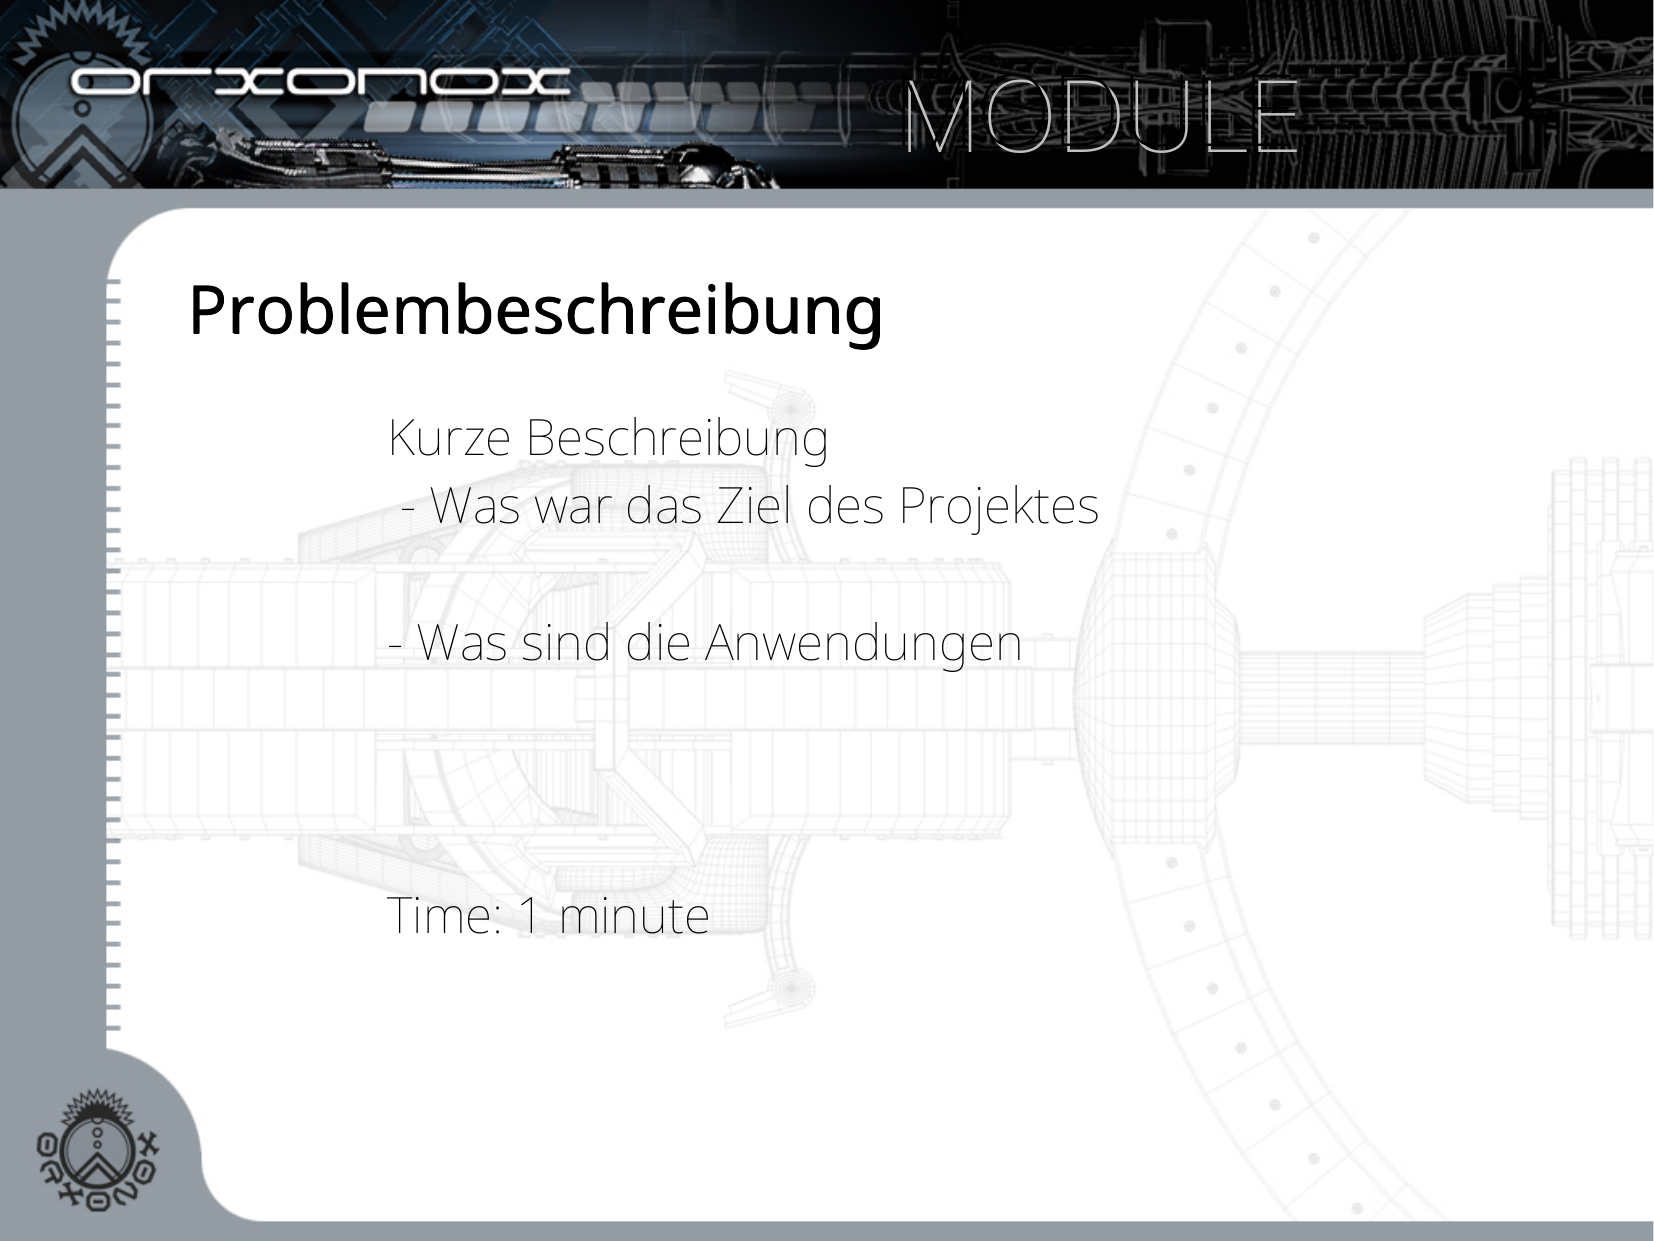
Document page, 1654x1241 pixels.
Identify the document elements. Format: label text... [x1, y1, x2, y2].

text_box MODULE [842, 32, 1483, 156]
text_box Kurze Beschreibung - Was war das Ziel des Projektes - Was sind die Anwendungen Time: 1 minute [337, 394, 1613, 842]
text_box Problembeschreibung [187, 262, 1538, 290]
picture [0, 0, 1654, 1241]
